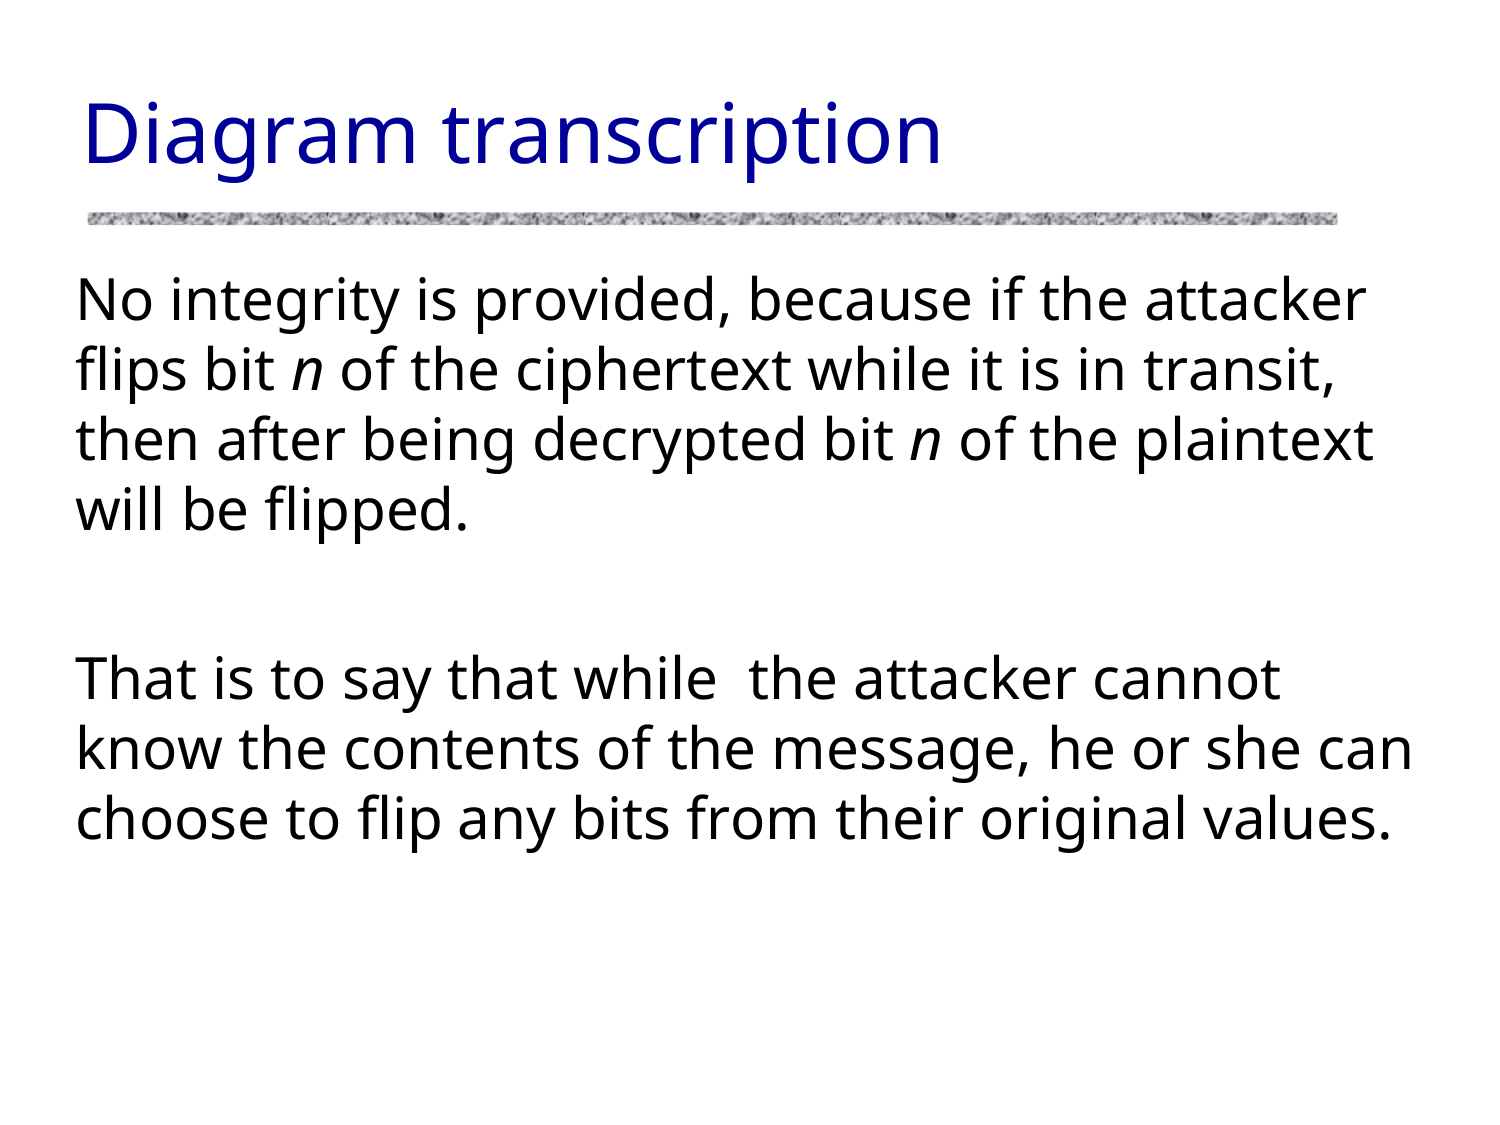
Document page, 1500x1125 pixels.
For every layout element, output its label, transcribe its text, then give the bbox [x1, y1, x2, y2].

subtitle No integrity is provided, because if the attacker flips bit n of the ciphertext while it is in transit, then after being decrypted bit n of the plaintext will be flipped. That is to say that while the attacker cannot know the contents of the message, he or she can choose to flip any bits from their original values. [74, 262, 1417, 994]
picture [87, 212, 1338, 226]
title Diagram transcription [66, 37, 1342, 188]
